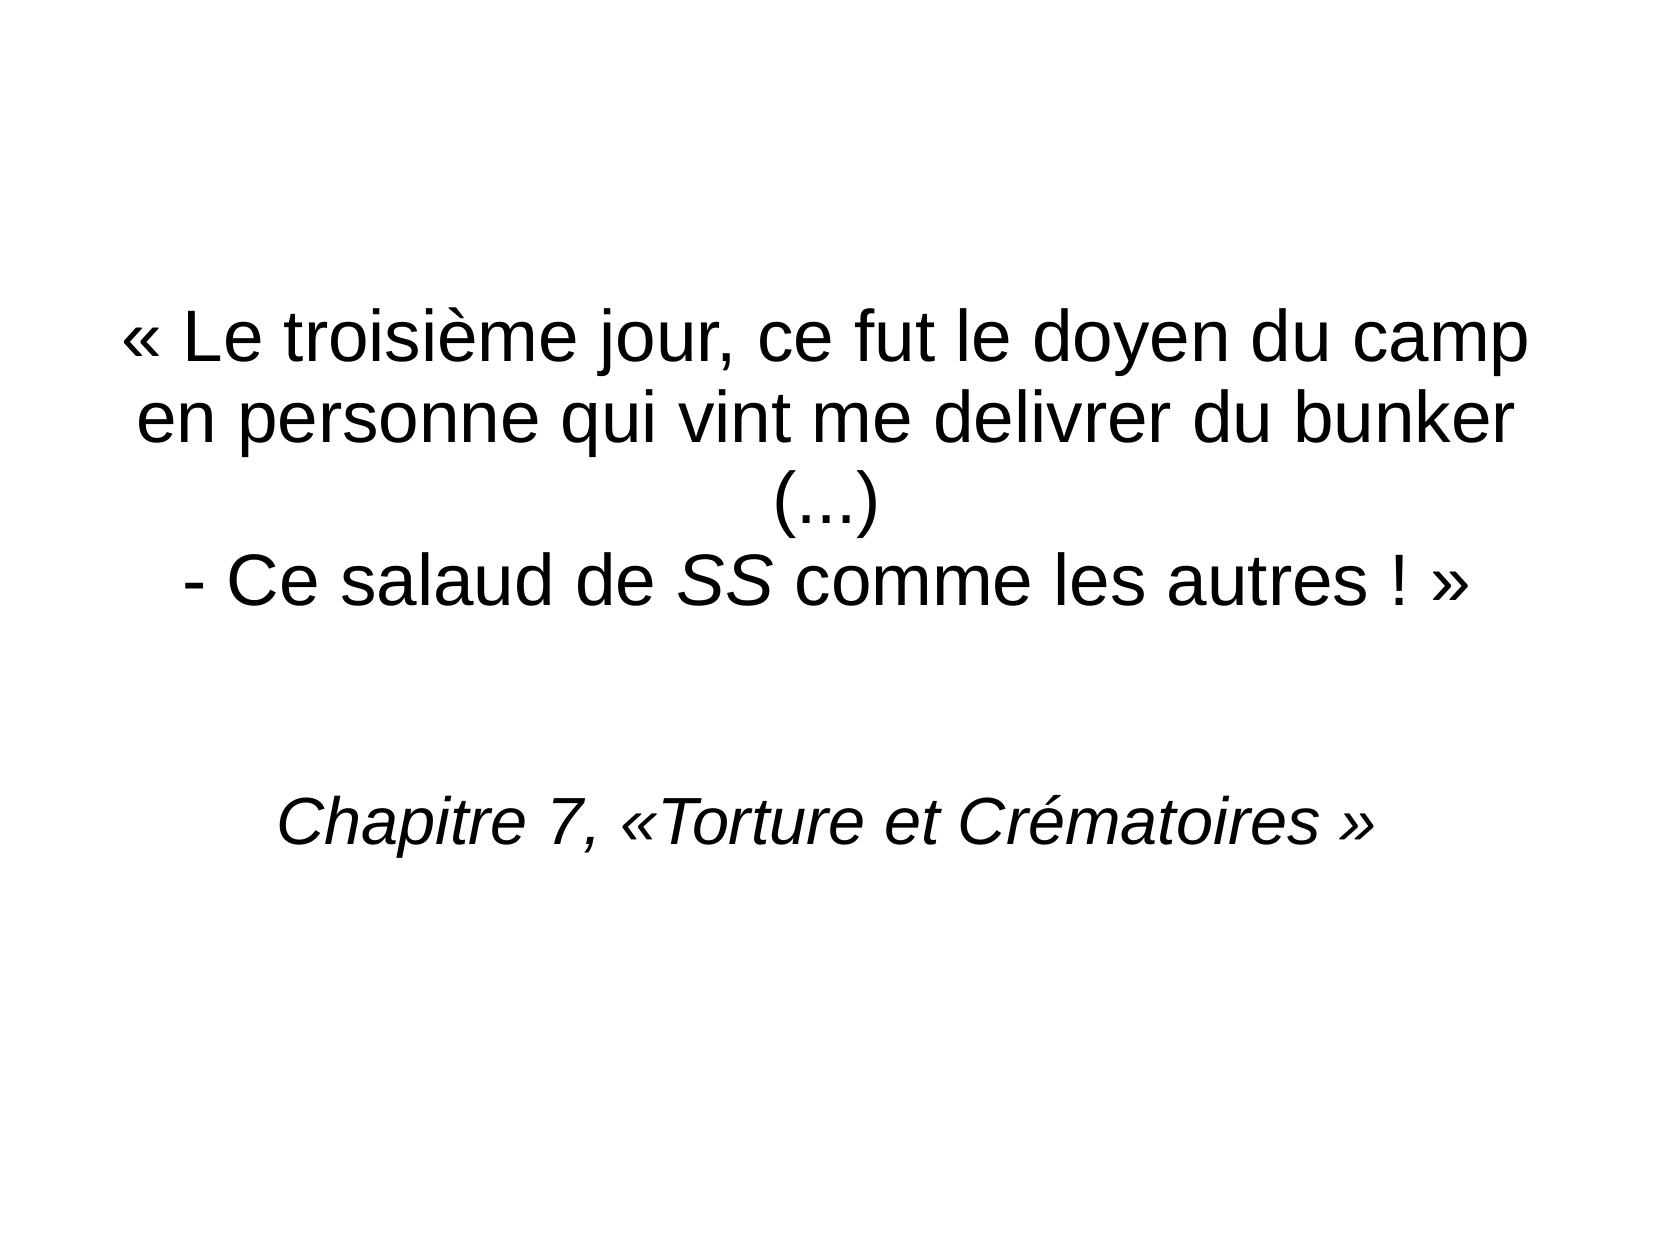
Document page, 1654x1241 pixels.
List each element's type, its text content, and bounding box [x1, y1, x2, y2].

subtitle « Le troisième jour, ce fut le doyen du camp en personne qui vint me delivrer du bunker (...) - Ce salaud de SS comme les autres ! » Chapitre 7, «Torture et Crématoires » [82, 47, 1571, 1107]
